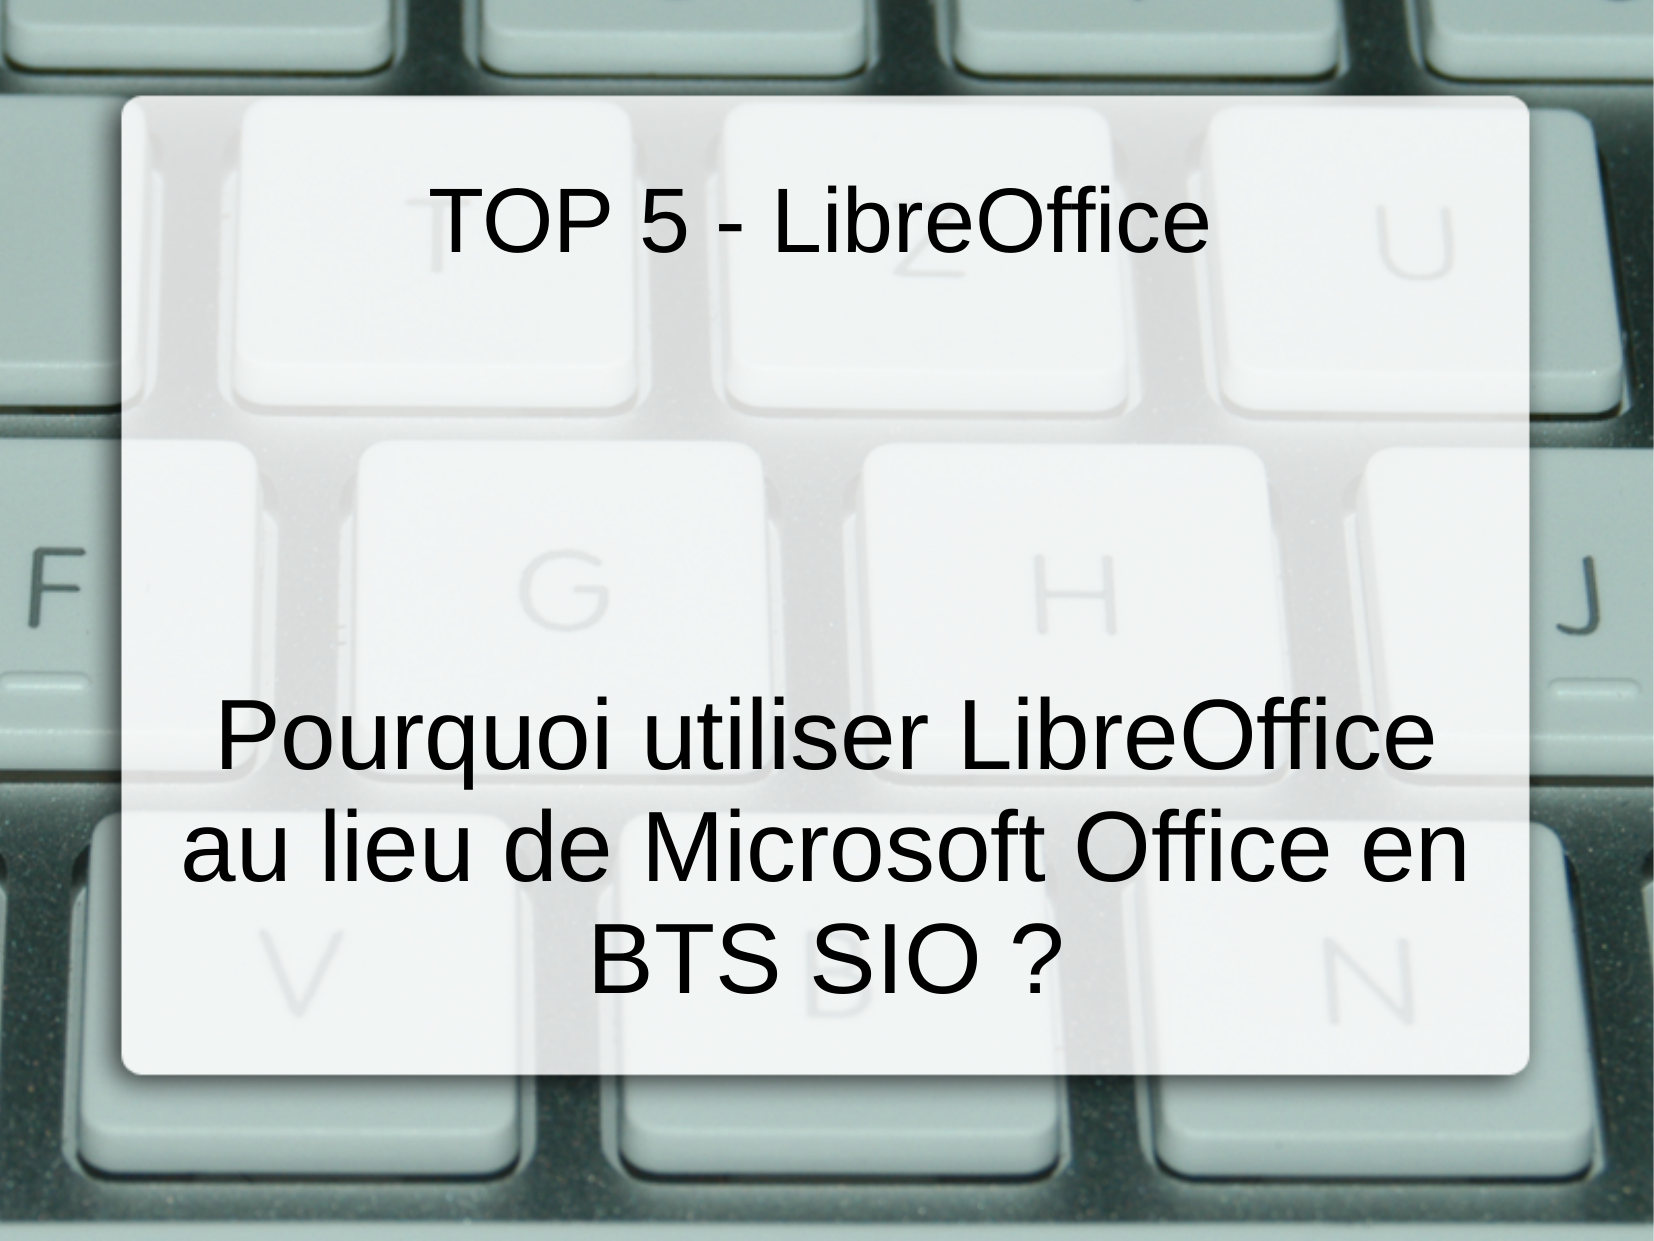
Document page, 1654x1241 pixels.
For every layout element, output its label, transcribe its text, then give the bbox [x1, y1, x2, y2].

title TOP 5 - LibreOffice [135, 117, 1506, 325]
subtitle Pourquoi utiliser LibreOffice au lieu de Microsoft Office en BTS SIO ? [147, 354, 1506, 1241]
picture [0, 0, 1654, 1241]
